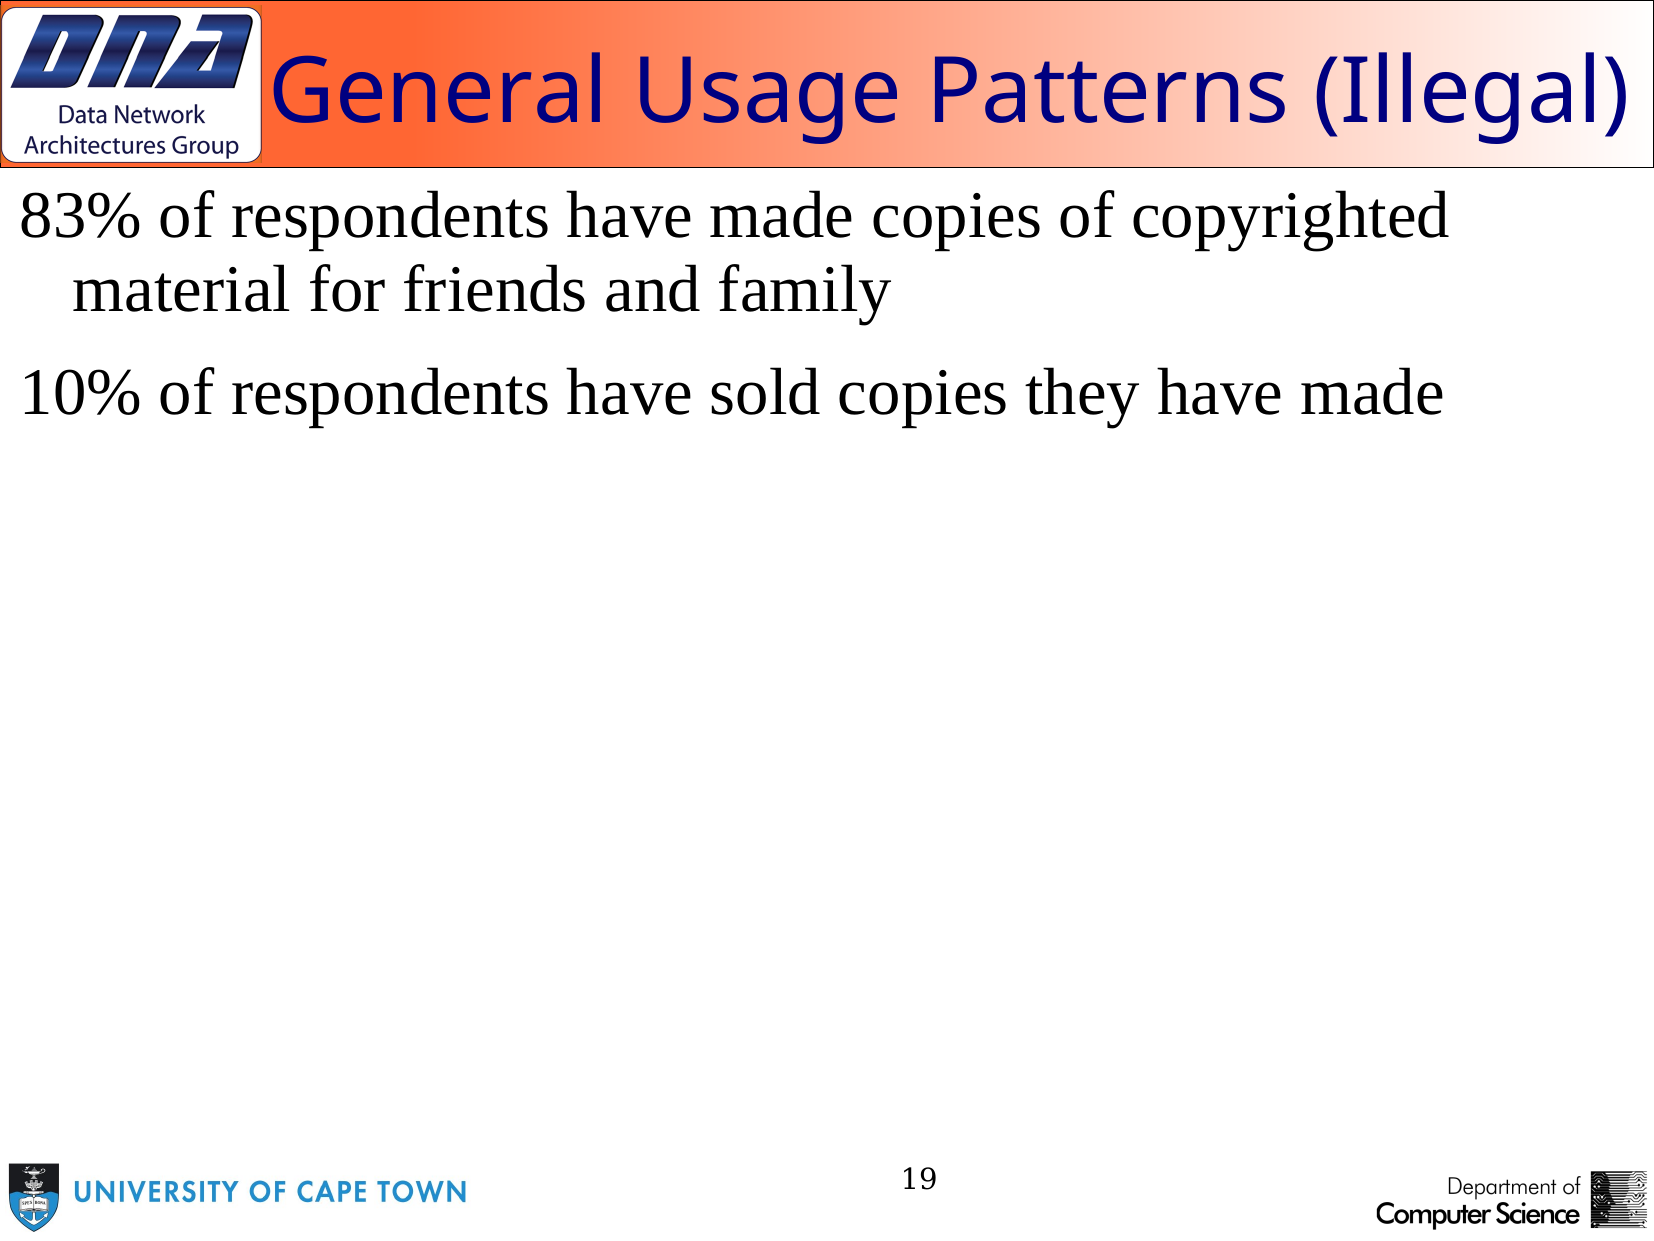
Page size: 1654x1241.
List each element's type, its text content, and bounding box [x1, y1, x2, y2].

picture [1368, 1159, 1654, 1235]
picture [0, 5, 262, 163]
picture [5, 1159, 479, 1235]
list 83% of respondents have made copies of copyrighted material for friends and family 10% of respondents have sold copies they have made [2, 177, 1654, 1153]
title General Usage Patterns (Illegal) [268, 11, 1654, 163]
